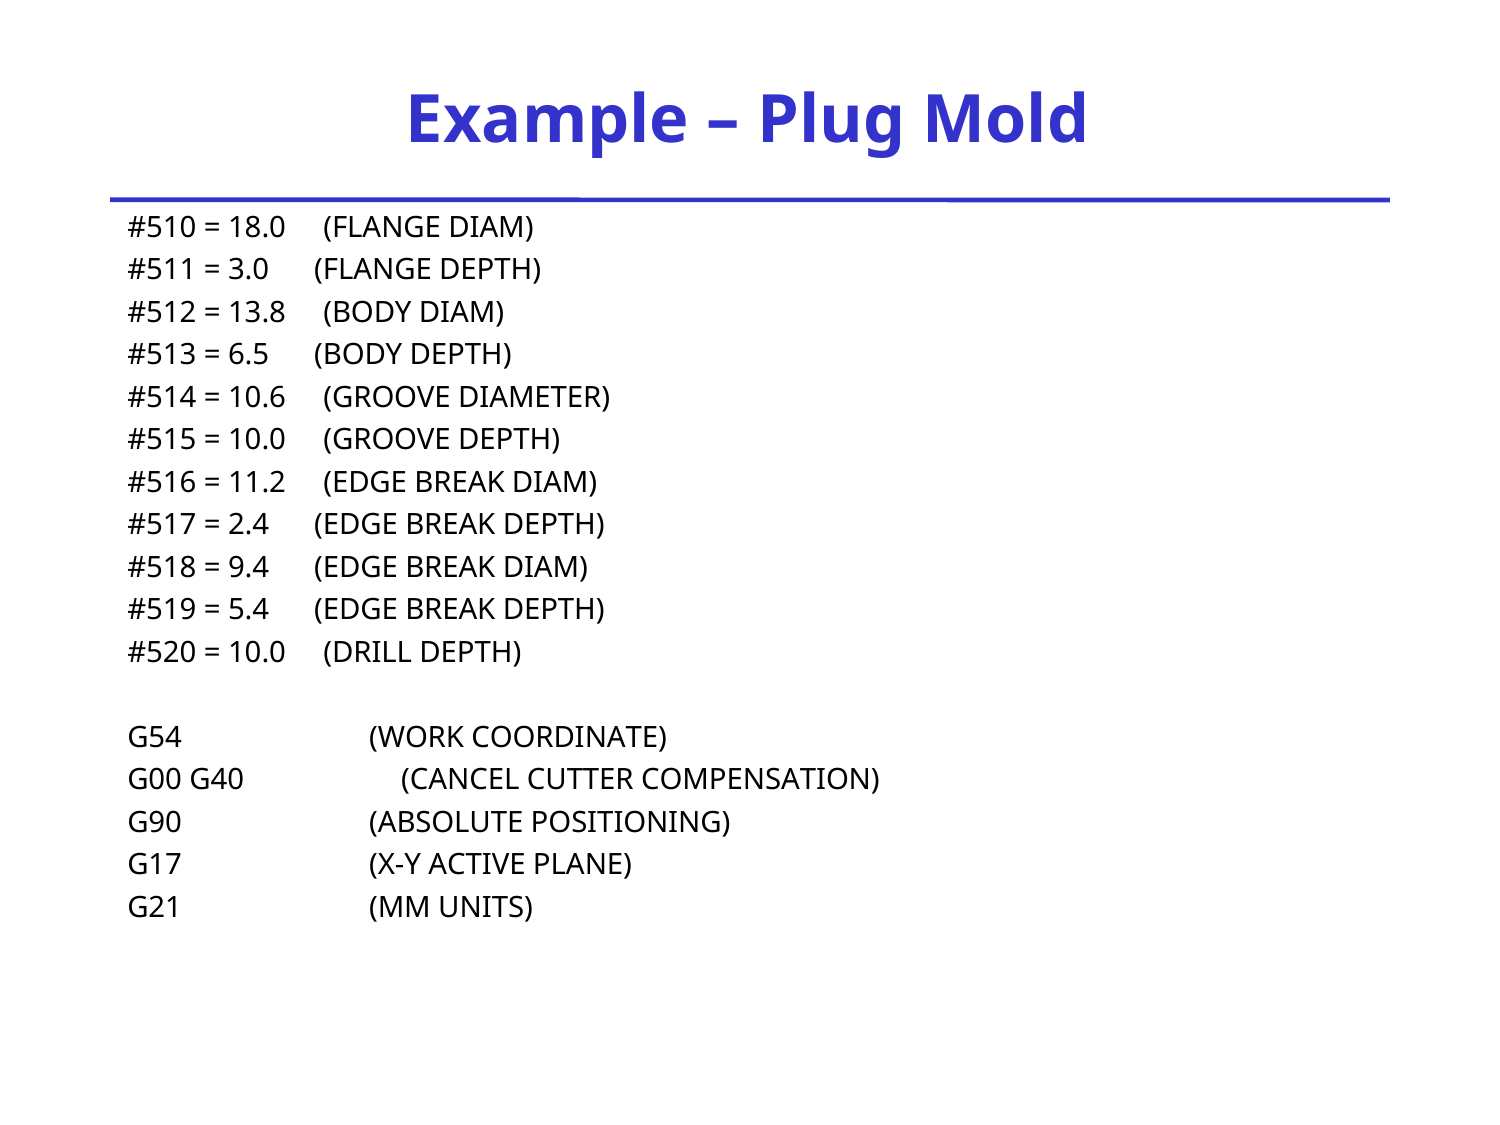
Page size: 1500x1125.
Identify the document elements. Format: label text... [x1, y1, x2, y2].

list #510 = 18.0 (FLANGE DIAM) #511 = 3.0 (FLANGE DEPTH) #512 = 13.8 (BODY DIAM) #513 = 6.5 (BODY DEPTH) #514 = 10.6 (GROOVE DIAMETER) #515 = 10.0 (GROOVE DEPTH) #516 = 11.2 (EDGE BREAK DIAM) #517 = 2.4 (EDGE BREAK DEPTH) #518 = 9.4 (EDGE BREAK DIAM) #519 = 5.4 (EDGE BREAK DEPTH) #520 = 10.0 (DRILL DEPTH) G54 (WORK COORDINATE) G00 G40 (CANCEL CUTTER COMPENSATION) G90 (ABSOLUTE POSITIONING) G17 (X-Y ACTIVE PLANE) G21 (MM UNITS) [112, 199, 1384, 934]
title Example – Plug Mold [112, 29, 1384, 199]
